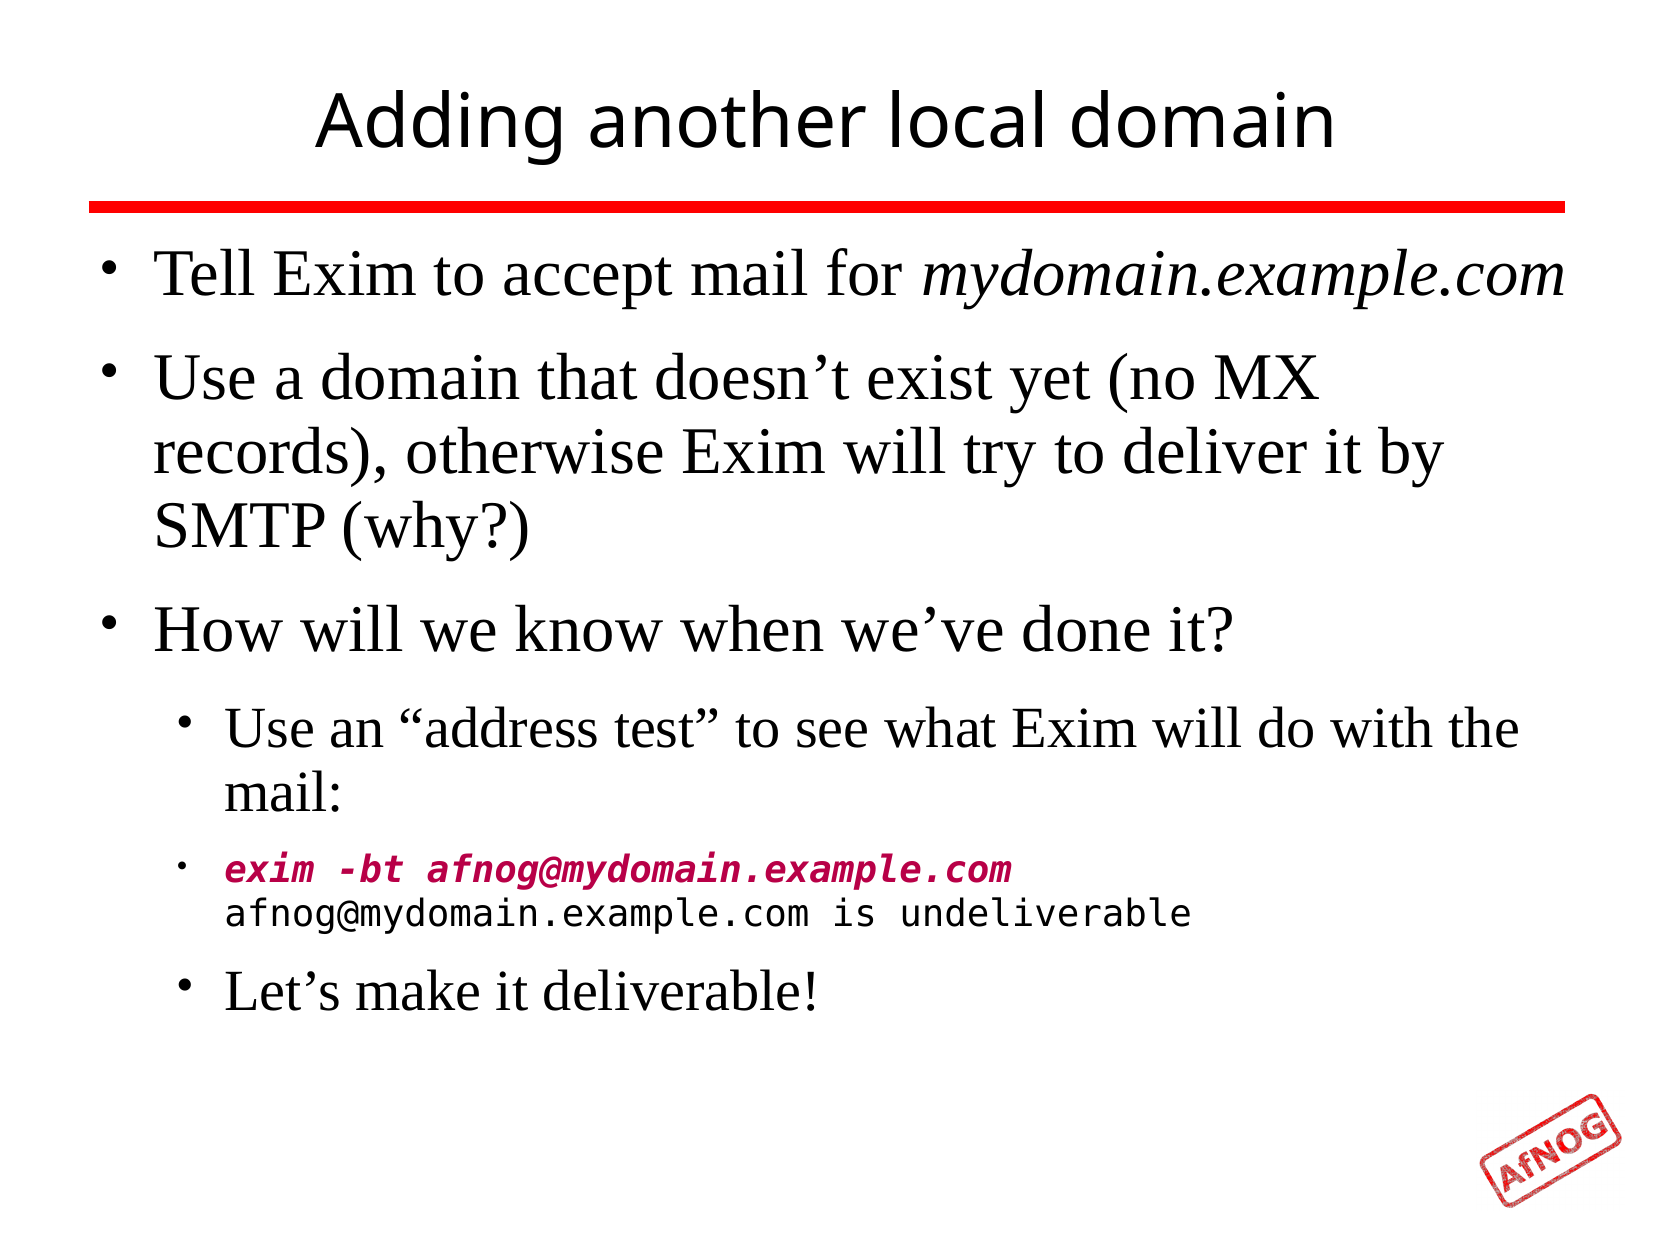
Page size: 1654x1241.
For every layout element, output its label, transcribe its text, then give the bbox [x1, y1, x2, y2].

list Tell Exim to accept mail for mydomain.example.com Use a domain that doesn’t exist yet (no MX records), otherwise Exim will try to deliver it by SMTP (why?) How will we know when we’ve done it? Use an “address test” to see what Exim will do with the mail: exim -bt afnog@mydomain.example.com afnog@mydomain.example.com is undeliverable Let’s make it deliverable! [82, 236, 1571, 1123]
title Adding another local domain [88, 29, 1565, 207]
picture [1476, 1090, 1625, 1211]
